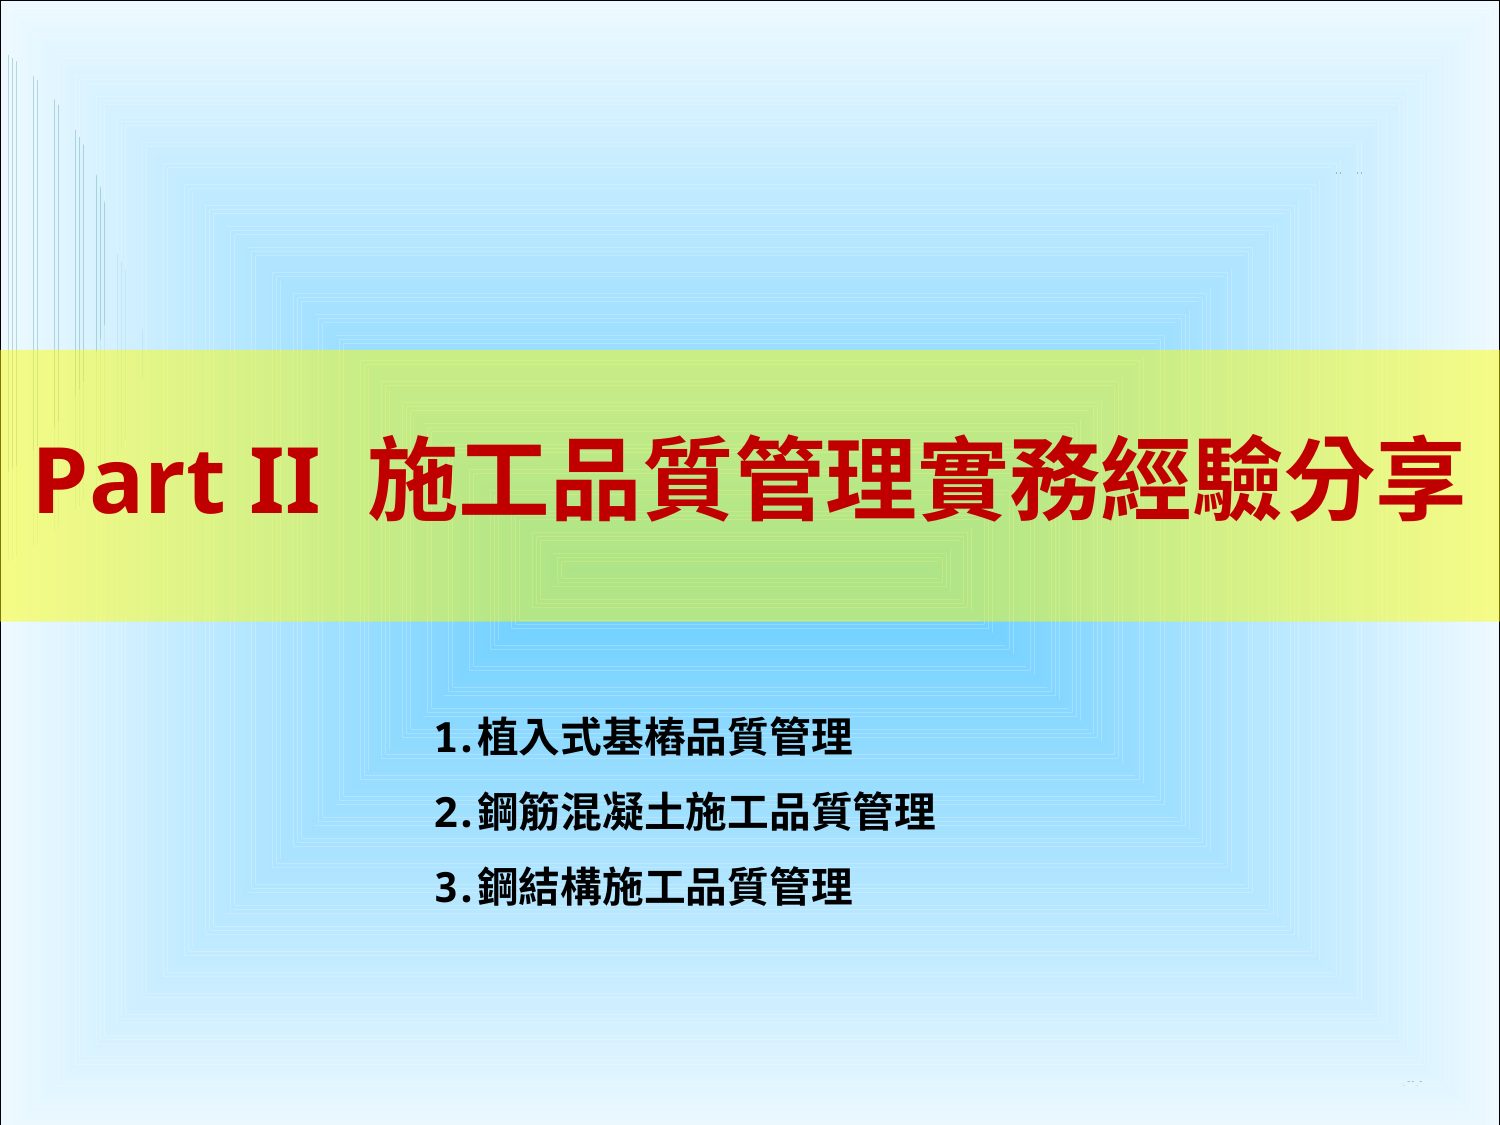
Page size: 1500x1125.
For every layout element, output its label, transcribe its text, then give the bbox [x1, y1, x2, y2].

text_box [0, 622, 1500, 1125]
text_box [0, 0, 1500, 349]
text_box 植入式基樁品質管理 鋼筋混凝土施工品質管理 鋼結構施工品質管理 [419, 704, 1317, 953]
text_box Part II 施工品質管理實務經驗分享 [0, 349, 1500, 622]
